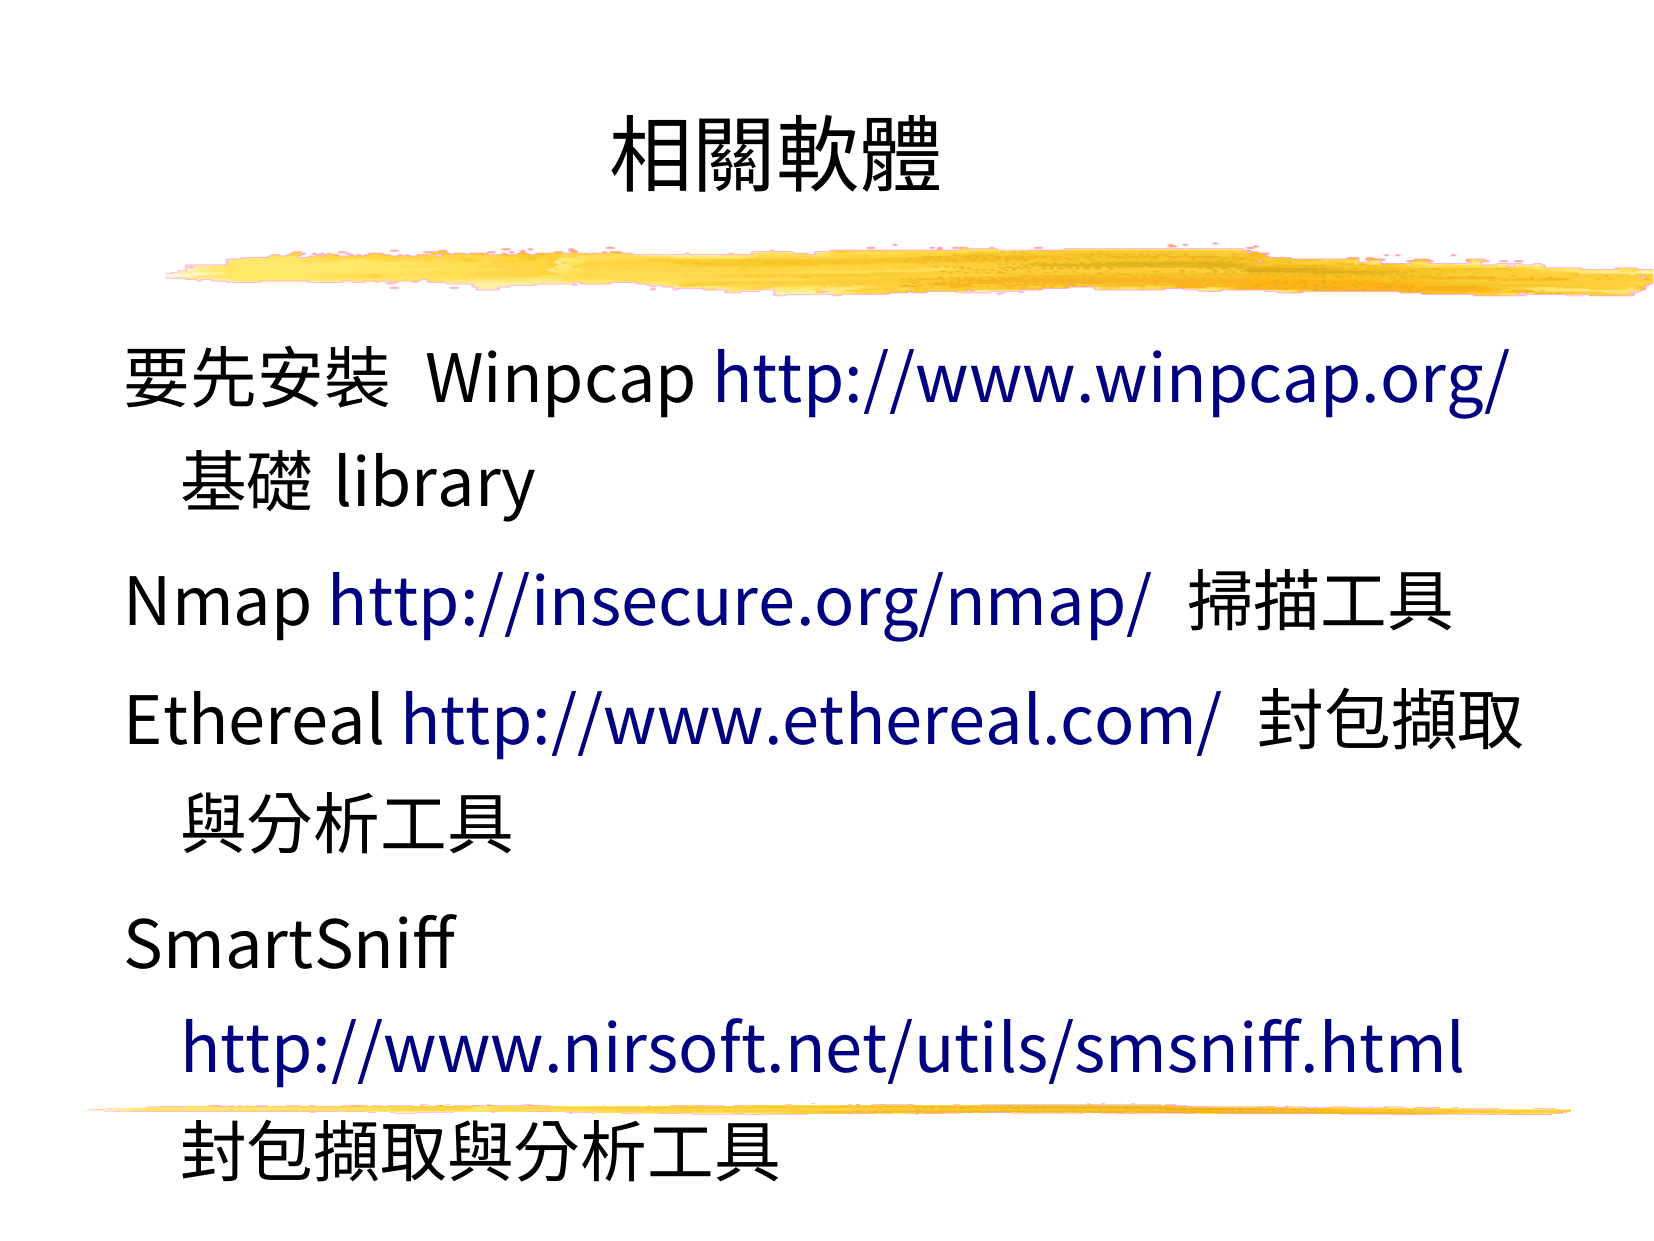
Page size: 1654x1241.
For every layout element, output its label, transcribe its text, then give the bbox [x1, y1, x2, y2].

picture [82, 1102, 1571, 1117]
title 相關軟體 [73, 39, 1479, 249]
picture [165, 237, 1654, 308]
list 要先安裝 Winpcap http://www.winpcap.org/ 基礎library Nmap http://insecure.org/nmap/ 掃描工具 Ethereal http://www.ethereal.com/ 封包擷取與分析工具 SmartSniff http://www.nirsoft.net/utils/smsniff.html 封包擷取與分析工具 [124, 316, 1530, 1062]
